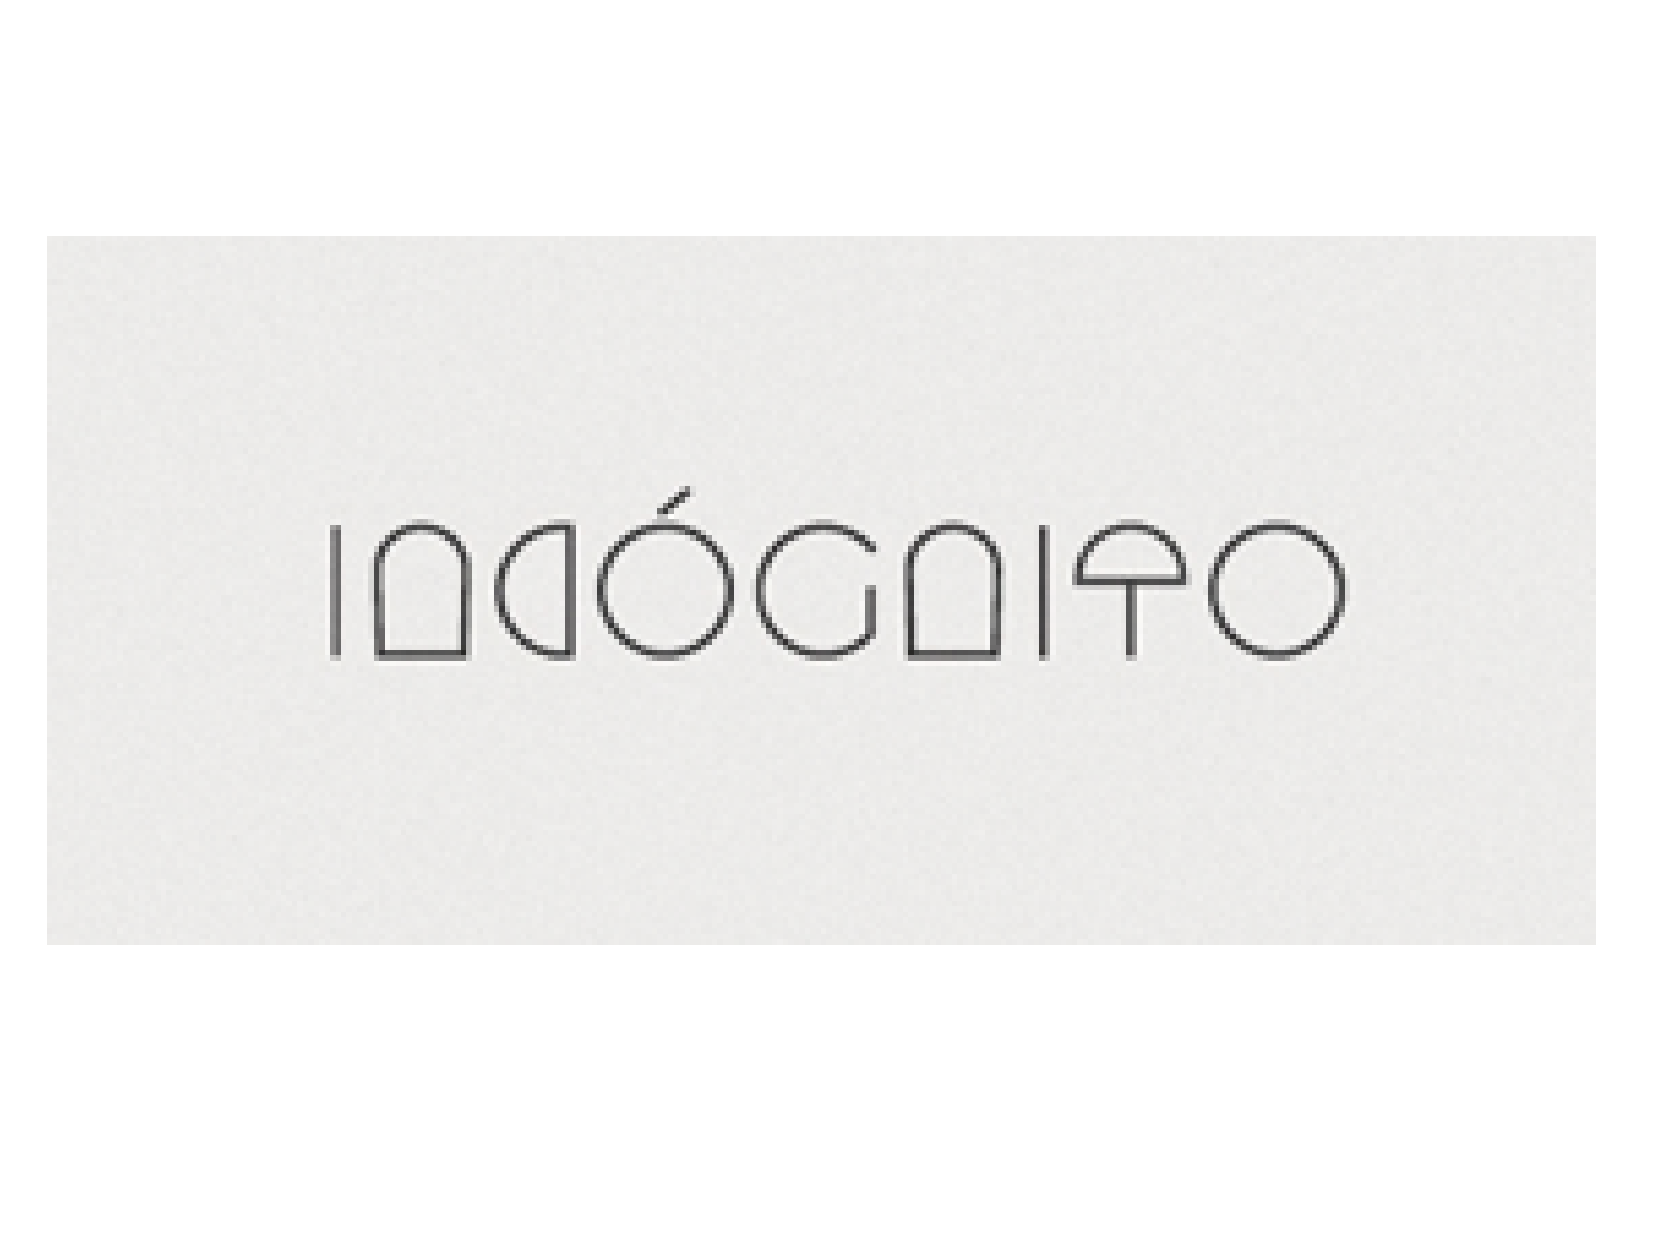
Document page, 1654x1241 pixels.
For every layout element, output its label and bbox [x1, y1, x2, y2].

picture [47, 236, 1596, 945]
